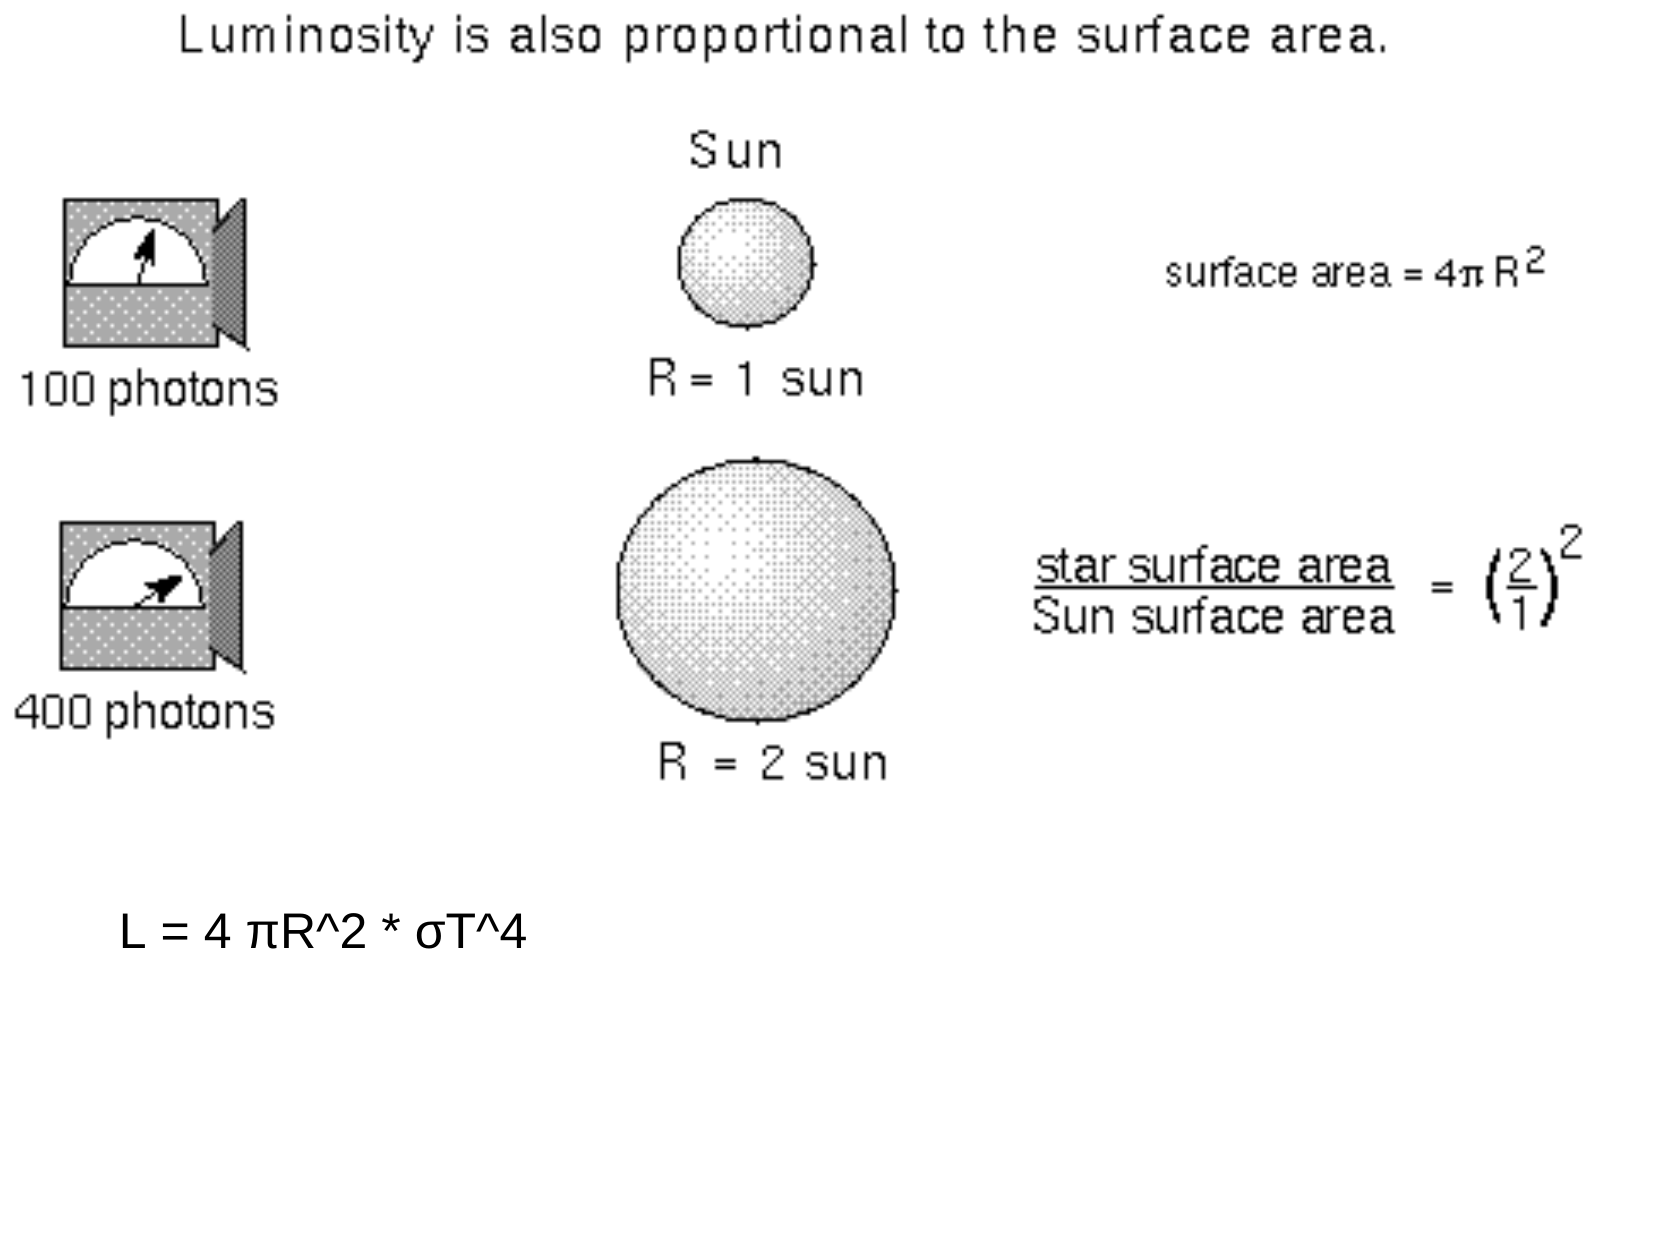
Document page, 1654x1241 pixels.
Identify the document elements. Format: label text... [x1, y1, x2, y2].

text_box L = 4 πR^2 * σT^4 [104, 896, 543, 967]
picture [3, 0, 1654, 802]
